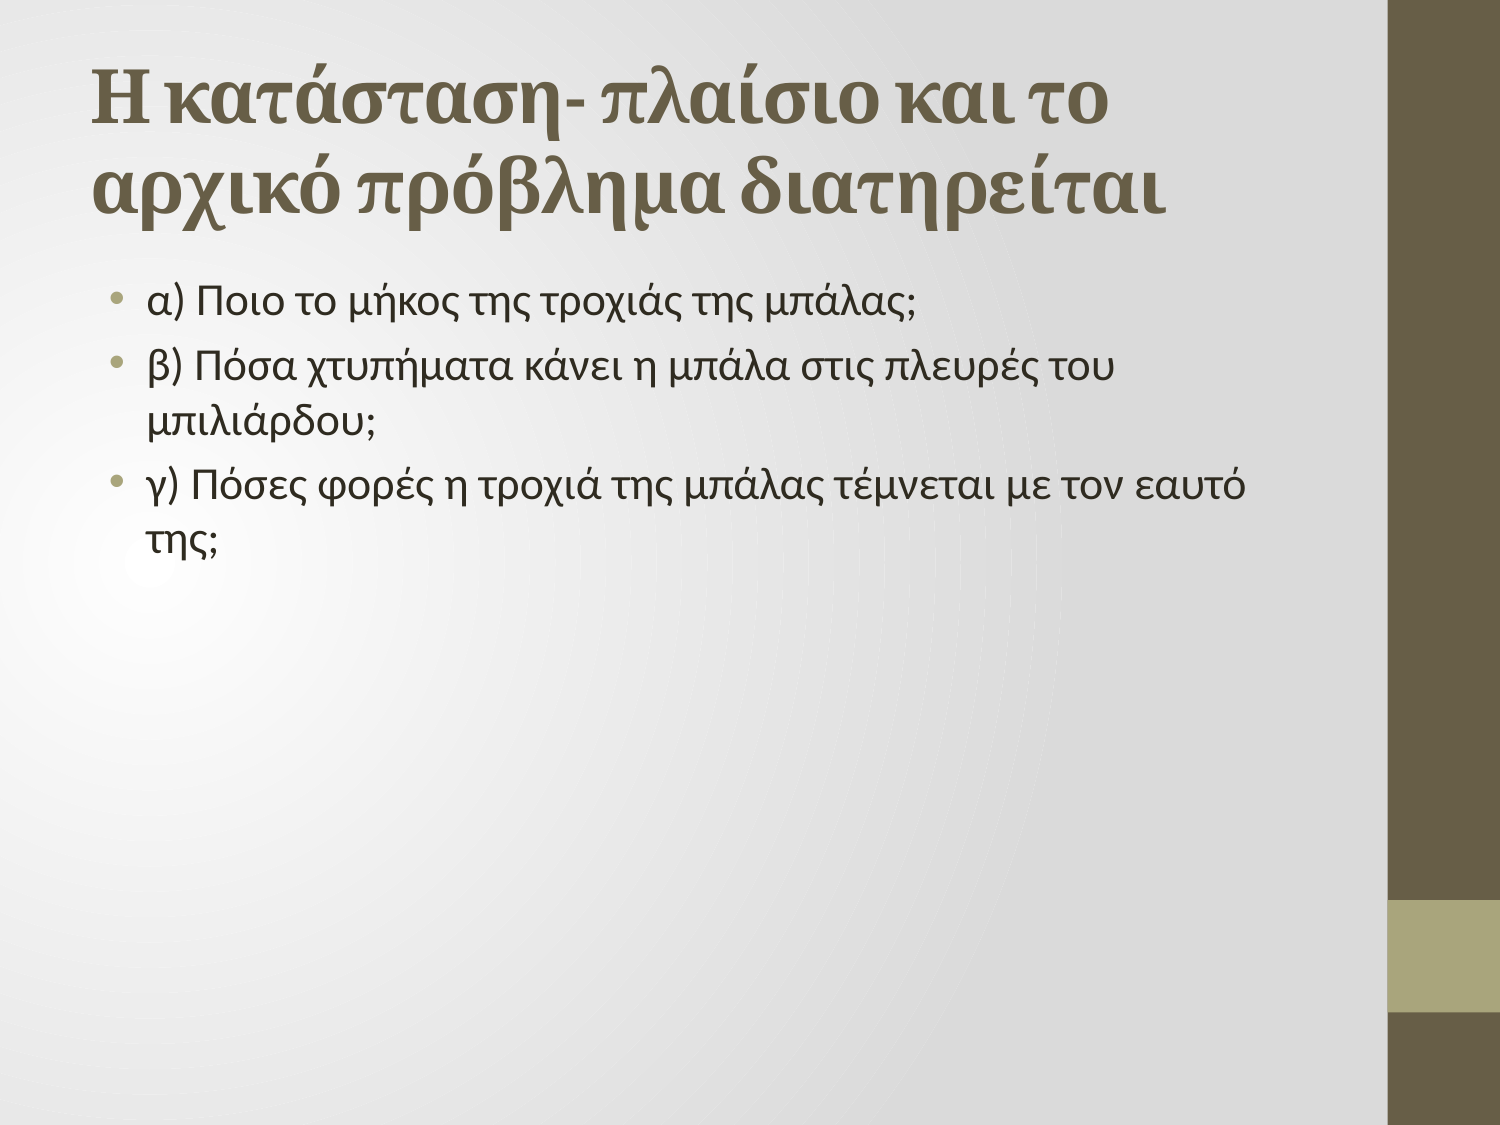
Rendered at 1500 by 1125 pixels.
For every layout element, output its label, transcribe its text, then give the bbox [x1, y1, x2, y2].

title Η κατάσταση- πλαίσιο και το αρχικό πρόβλημα διατηρείται [75, 45, 1325, 233]
list α) Ποιο το μήκος της τροχιάς της μπάλας; β) Πόσα χτυπήματα κάνει η μπάλα στις πλευρές του μπιλιάρδου; γ) Πόσες φορές η τροχιά της μπάλας τέμνεται με τον εαυτό της; [75, 262, 1325, 1050]
